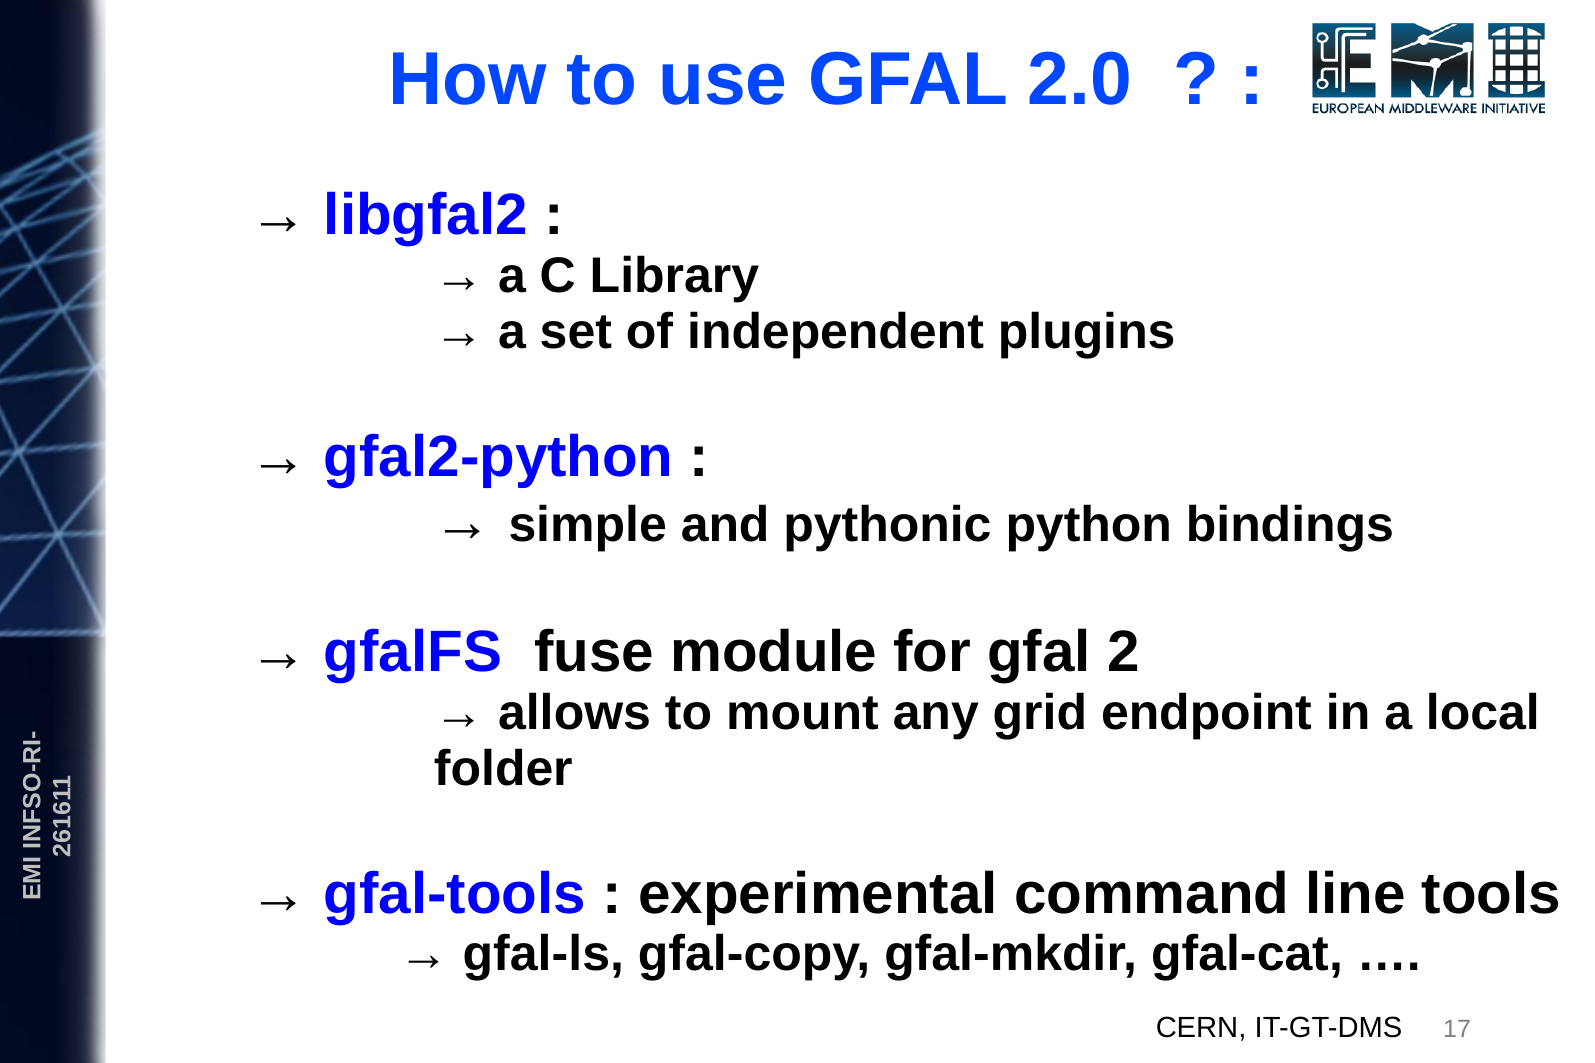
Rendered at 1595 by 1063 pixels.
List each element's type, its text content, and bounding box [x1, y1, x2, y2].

picture [0, 0, 118, 1063]
text_box → libgfal2 : → a C Library → a set of independent plugins → gfal2-python : → simple and pythonic python bindings → gfalFS fuse module for gfal 2 → allows to mount any grid endpoint in a local folder → gfal-tools : experimental command line tools → gfal-ls, gfal-copy, gfal-mkdir, gfal-cat, …. [206, 174, 1595, 1063]
picture [1260, 7, 1595, 133]
text_box How to use GFAL 2.0 ? : [118, 29, 1536, 237]
